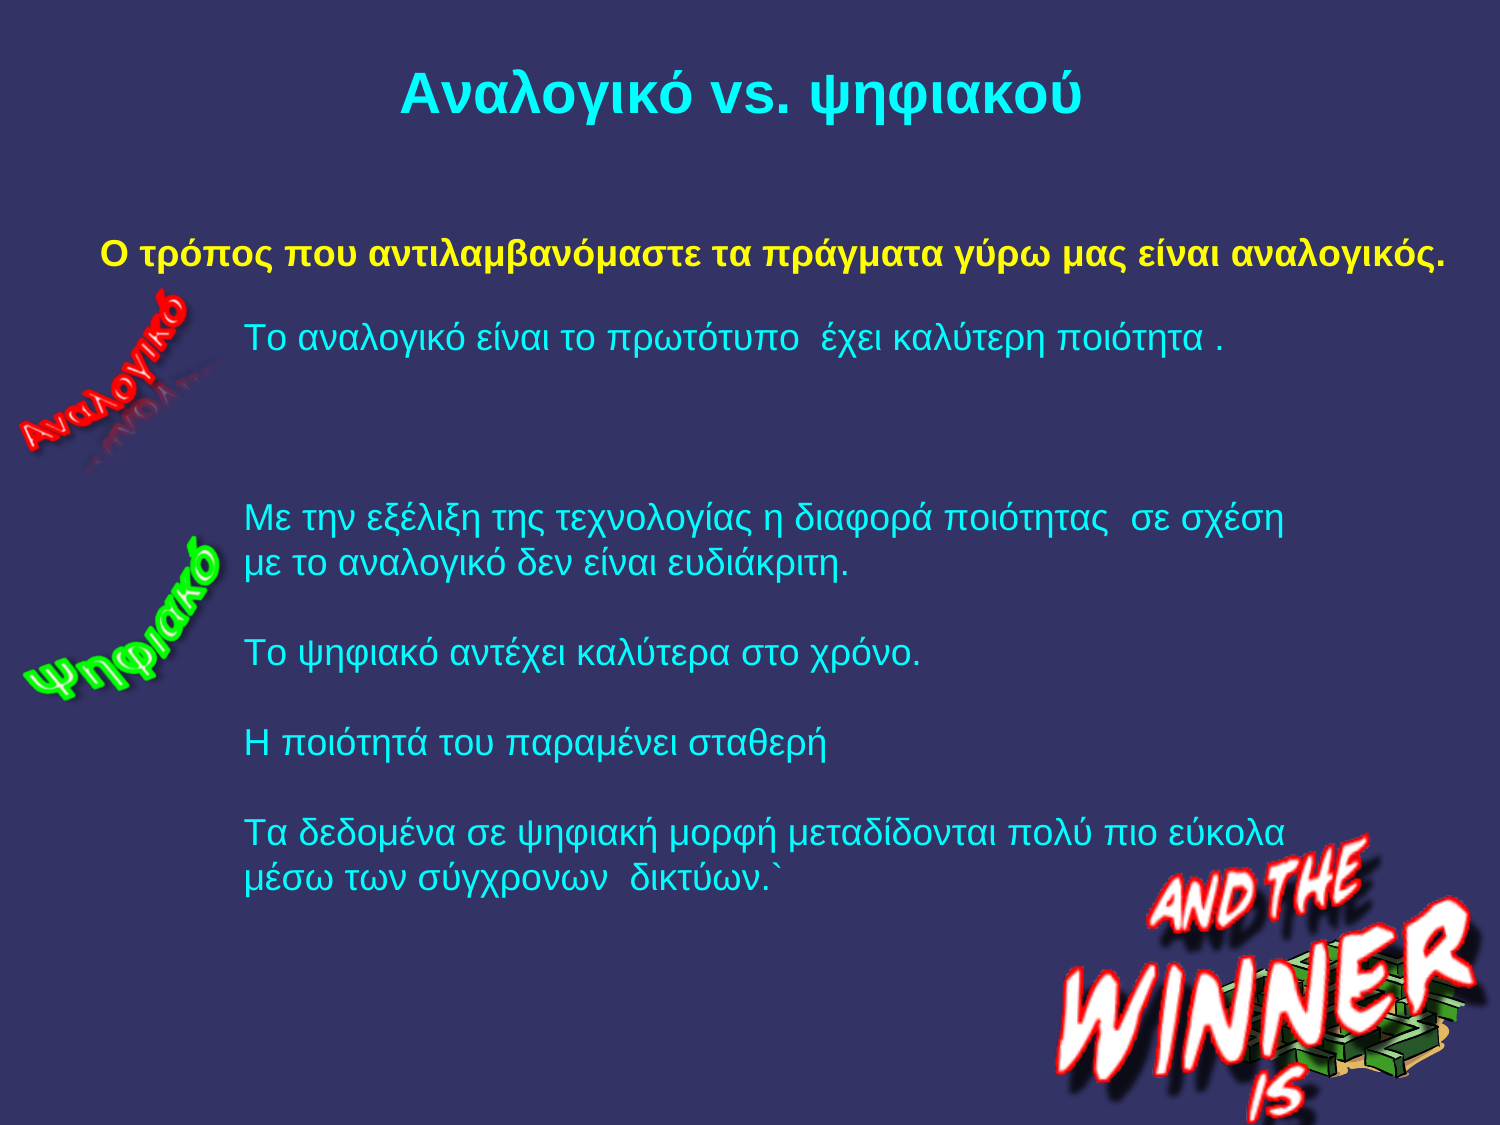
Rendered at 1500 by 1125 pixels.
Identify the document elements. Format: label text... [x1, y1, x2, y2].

text_box Το αναλογικό είναι το πρωτότυπο έχει καλύτερη ποιότητα . Mε την εξέλιξη της τεχνολογίας η διαφορά ποιότητας σε σχέση με το αναλογικό δεν είναι ευδιάκριτη. Το ψηφιακό αντέχει καλύτερα στο χρόνο. Η ποιότητά του παραμένει σταθερή Τα δεδομένα σε ψηφιακή μορφή μεταδίδονται πολύ πιο εύκολα μέσω των σύγχρονων δικτύων.` [228, 304, 1312, 906]
picture [1040, 819, 1500, 1125]
text_box Ο τρόπος που αντιλαμβανόμαστε τα πράγματα γύρω μας είναι αναλογικός. [85, 221, 1463, 282]
picture [3, 259, 296, 793]
text_box Αναλογικό vs. ψηφιακού [384, 47, 1099, 133]
